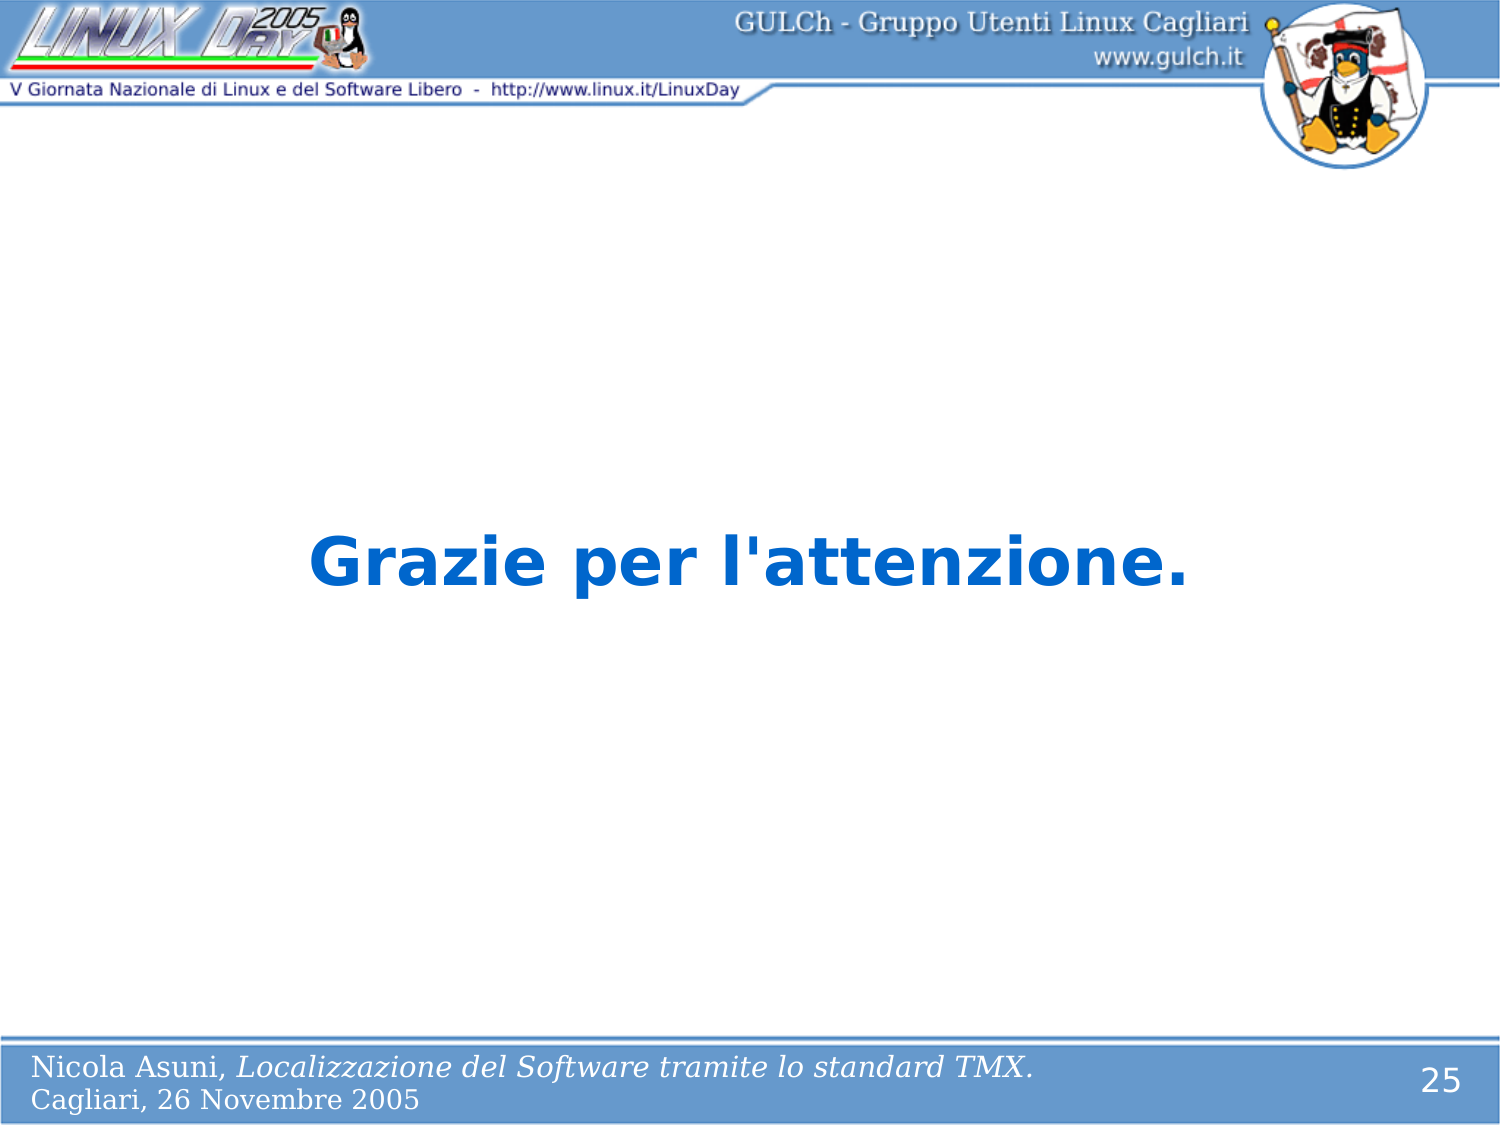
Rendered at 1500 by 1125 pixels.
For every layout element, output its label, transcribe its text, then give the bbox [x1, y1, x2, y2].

picture [0, 0, 1500, 1125]
text_box Grazie per l'attenzione. [308, 523, 1192, 602]
